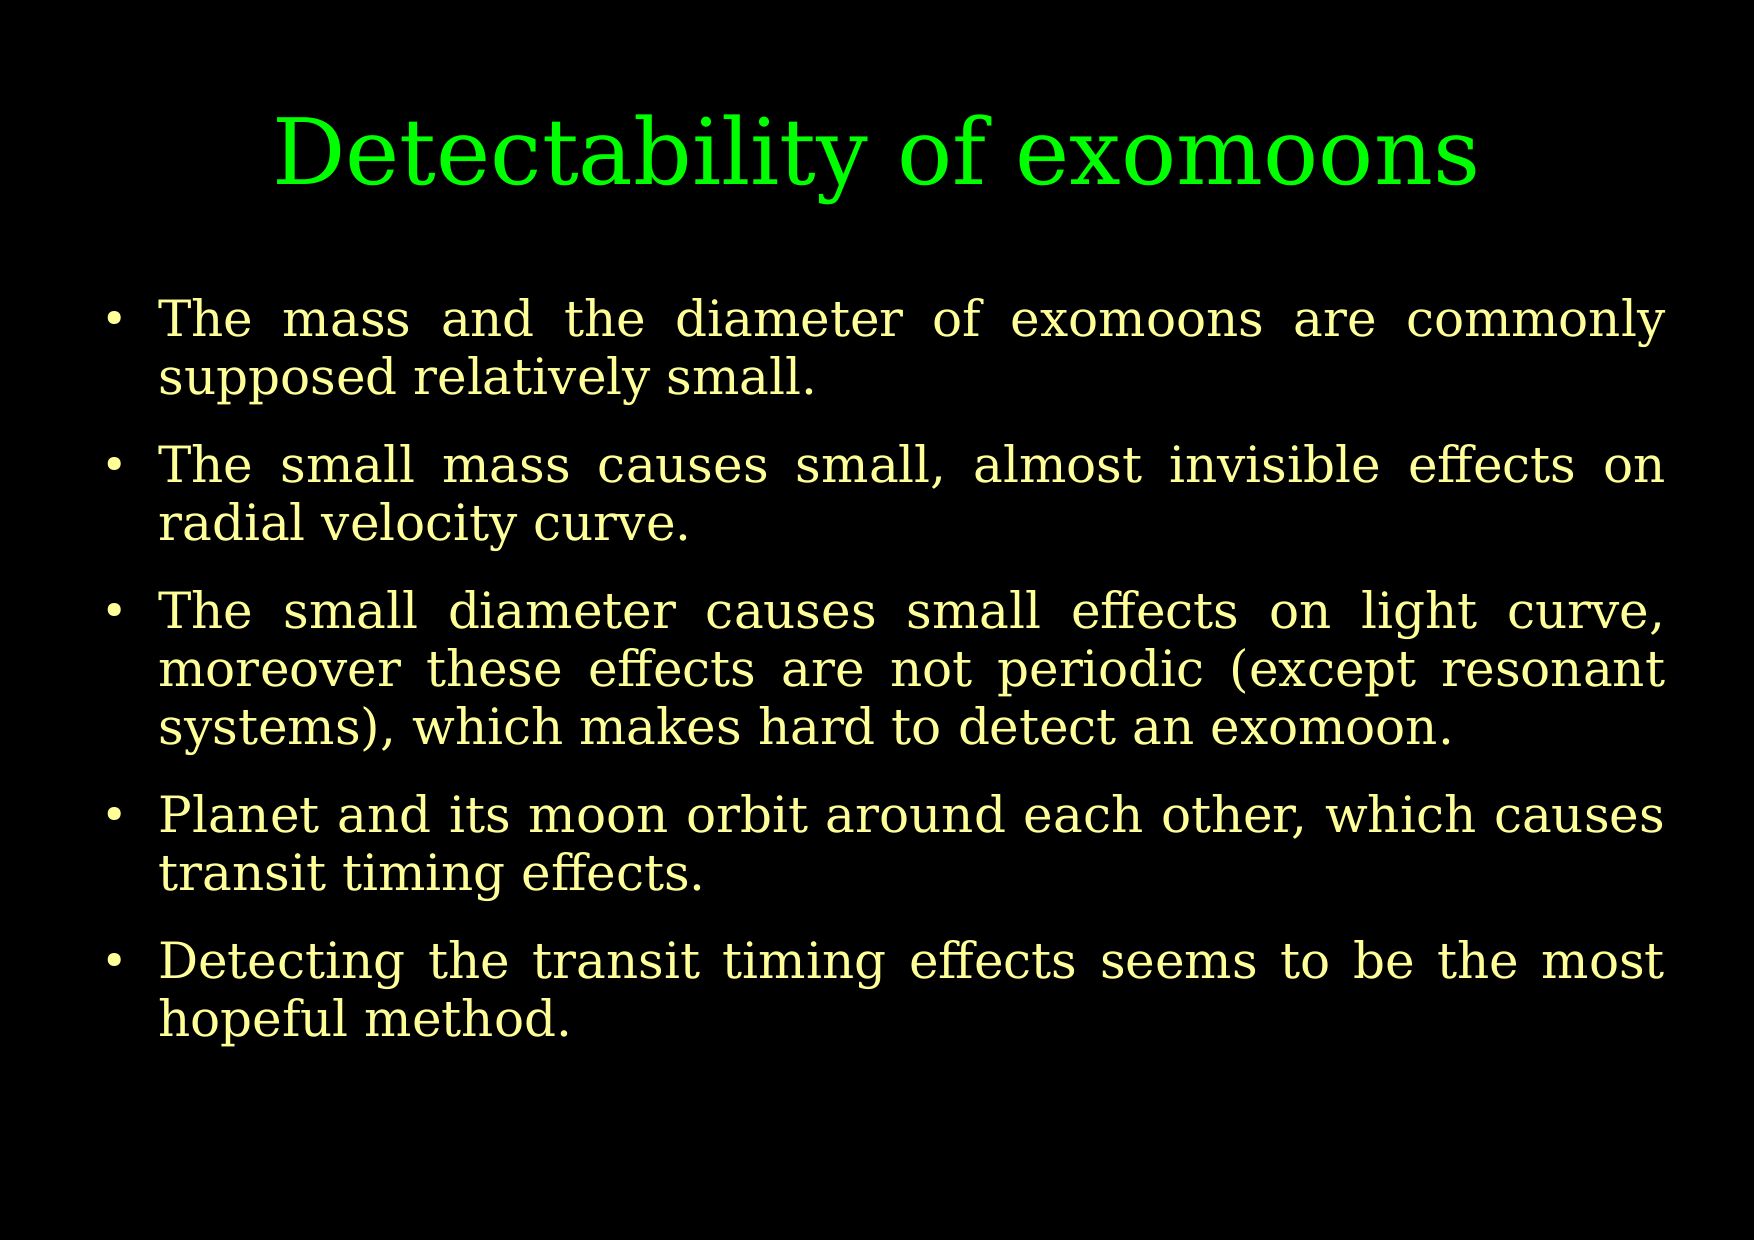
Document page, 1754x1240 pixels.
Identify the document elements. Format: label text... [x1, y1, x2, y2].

list The mass and the diameter of exomoons are commonly supposed relatively small. The small mass causes small, almost invisible effects on radial velocity curve. The small diameter causes small effects on light curve, moreover these effects are not periodic (except resonant systems), which makes hard to detect an exomoon. Planet and its moon orbit around each other, which causes transit timing effects. Detecting the transit timing effects seems to be the most hopeful method. [87, 290, 1667, 1049]
title Detectability of exomoons [87, 49, 1667, 257]
picture [2, 127, 1752, 1113]
